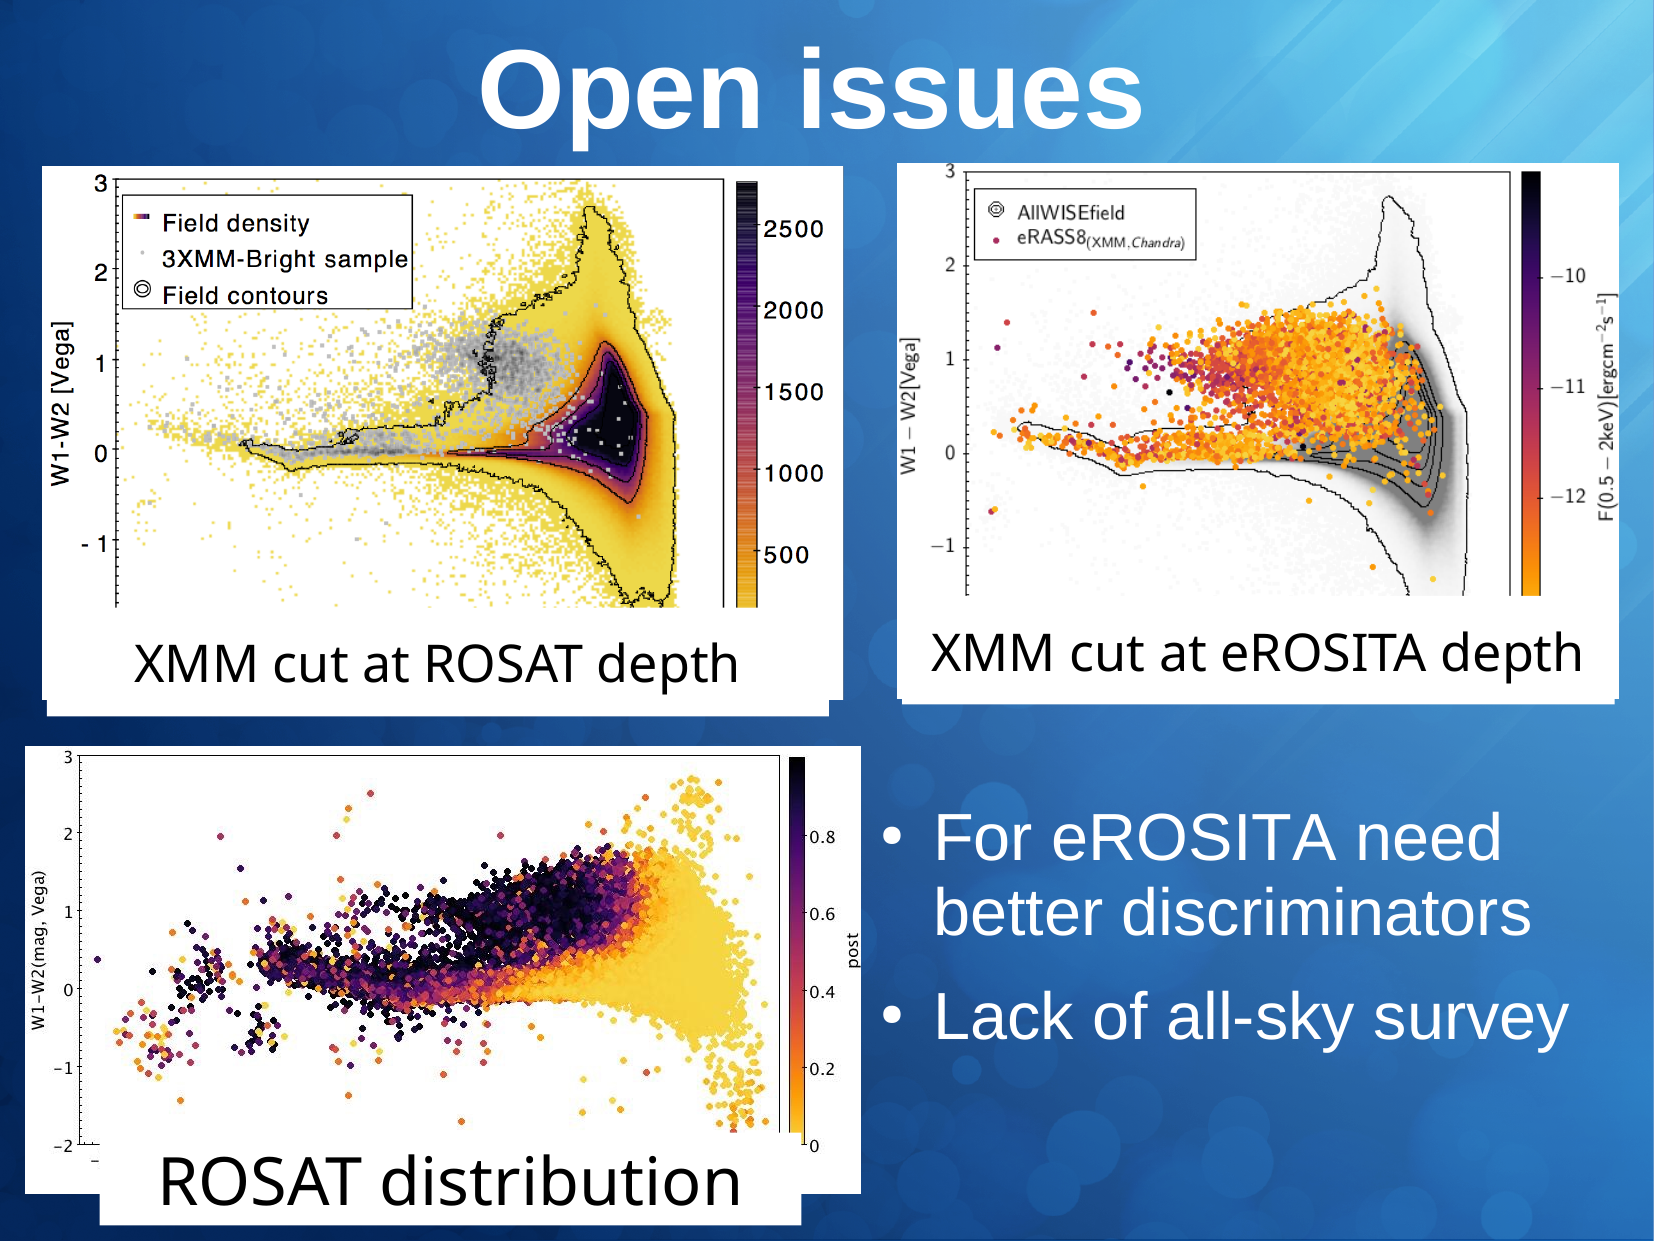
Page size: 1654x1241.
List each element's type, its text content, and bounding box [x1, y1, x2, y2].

title Open issues [118, 5, 1506, 174]
picture [0, 0, 1654, 1241]
list For eROSITA need better discriminators Lack of all-sky survey [862, 800, 1654, 1241]
text_box ROSAT distribution [99, 1132, 802, 1226]
text_box XMM cut at eROSITA depth [902, 595, 1615, 705]
text_box XMM cut at ROSAT depth [46, 607, 829, 717]
